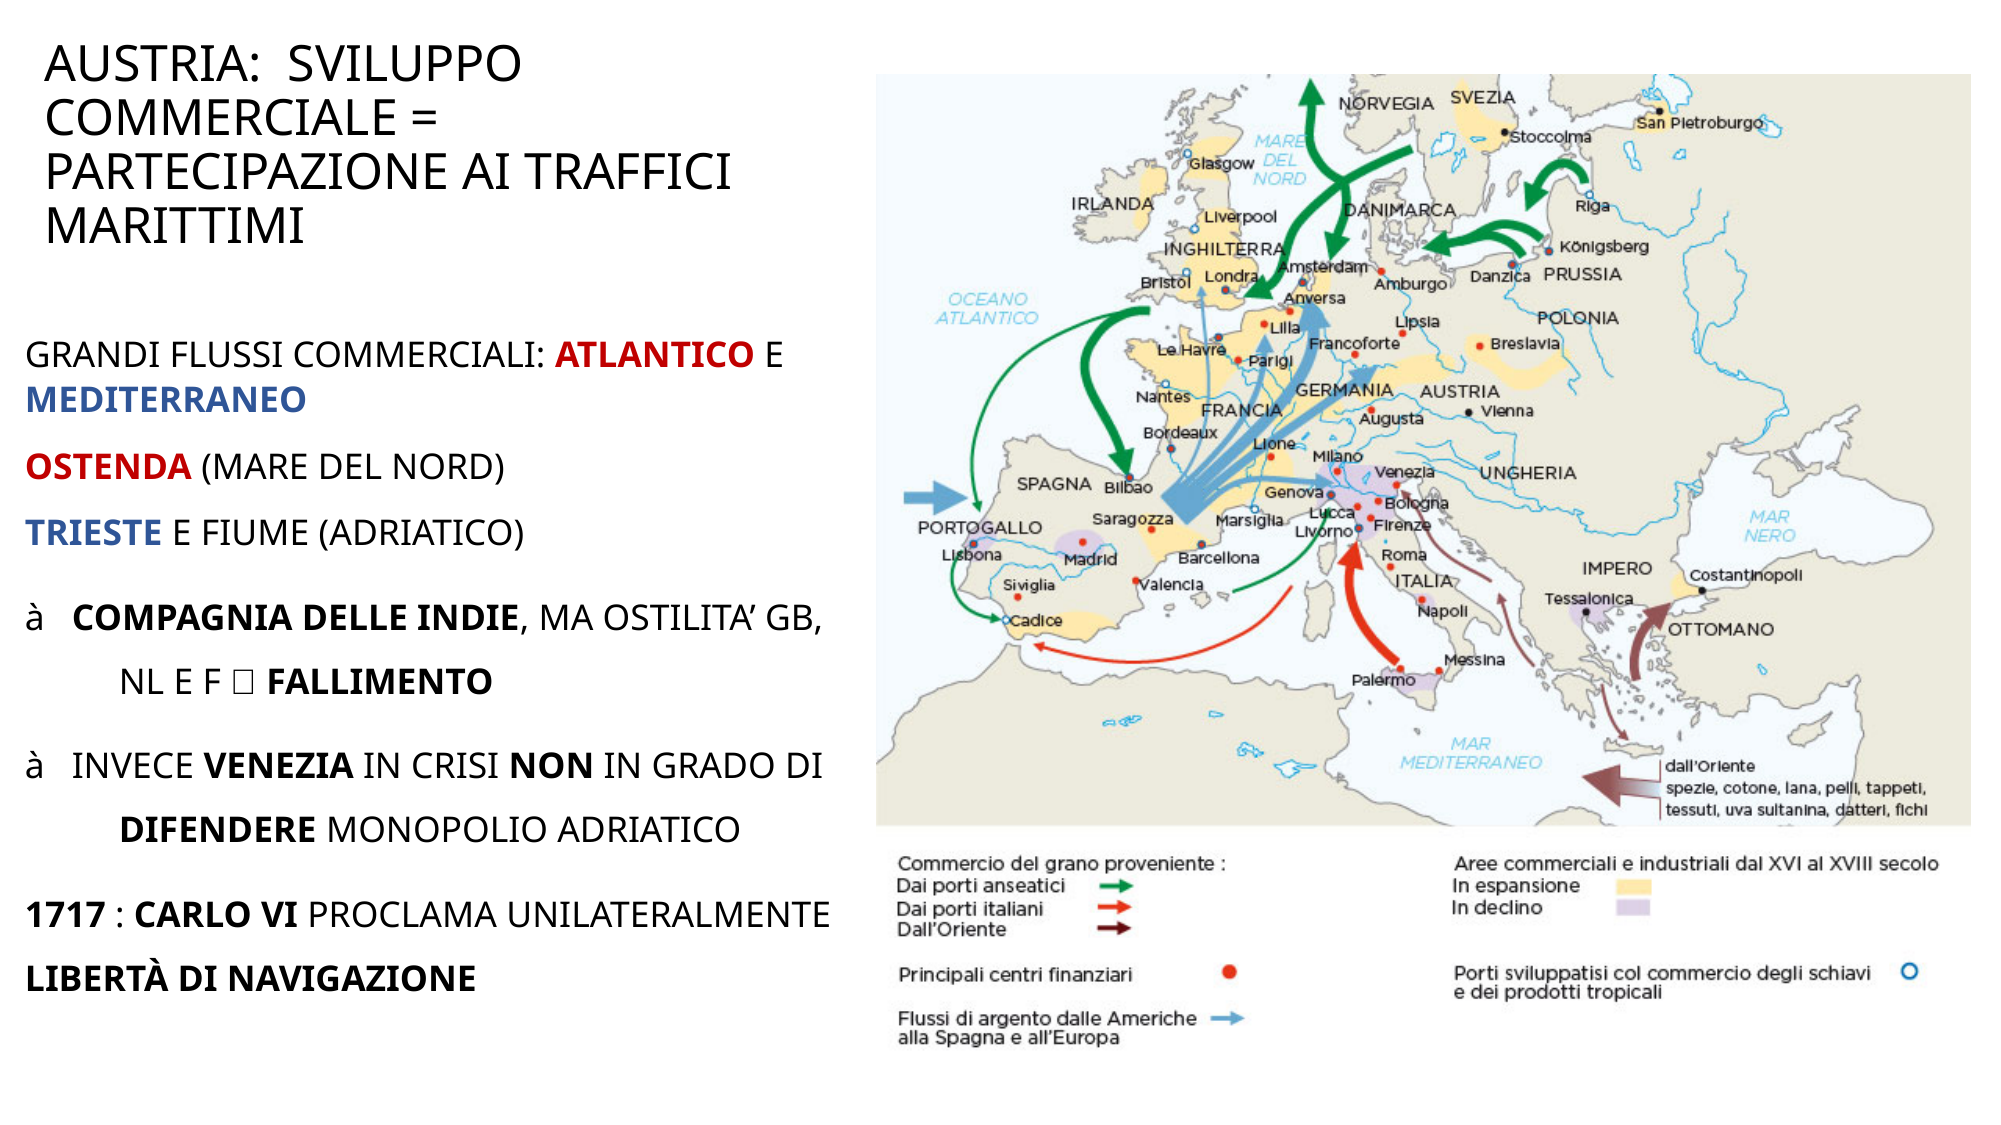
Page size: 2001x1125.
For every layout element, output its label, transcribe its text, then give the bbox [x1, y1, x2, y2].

picture [876, 75, 1971, 1082]
title AUSTRIA: SVILUPPO COMMERCIALE = PARTECIPAZIONE AI TRAFFICI MARITTIMI [29, 22, 832, 321]
list GRANDI FLUSSI COMMERCIALI: ATLANTICO E MEDITERRANEO OSTENDA (MARE DEL NORD) TRIESTE E FIUME (ADRIATICO) COMPAGNIA DELLE INDIE, MA OSTILITA’ GB, NL E F  FALLIMENTO INVECE VENEZIA IN CRISI NON IN GRADO DI DIFENDERE MONOPOLIO ADRIATICO 1717 : CARLO VI PROCLAMA UNILATERALMENTE LIBERTÀ DI NAVIGAZIONE [9, 321, 856, 1082]
